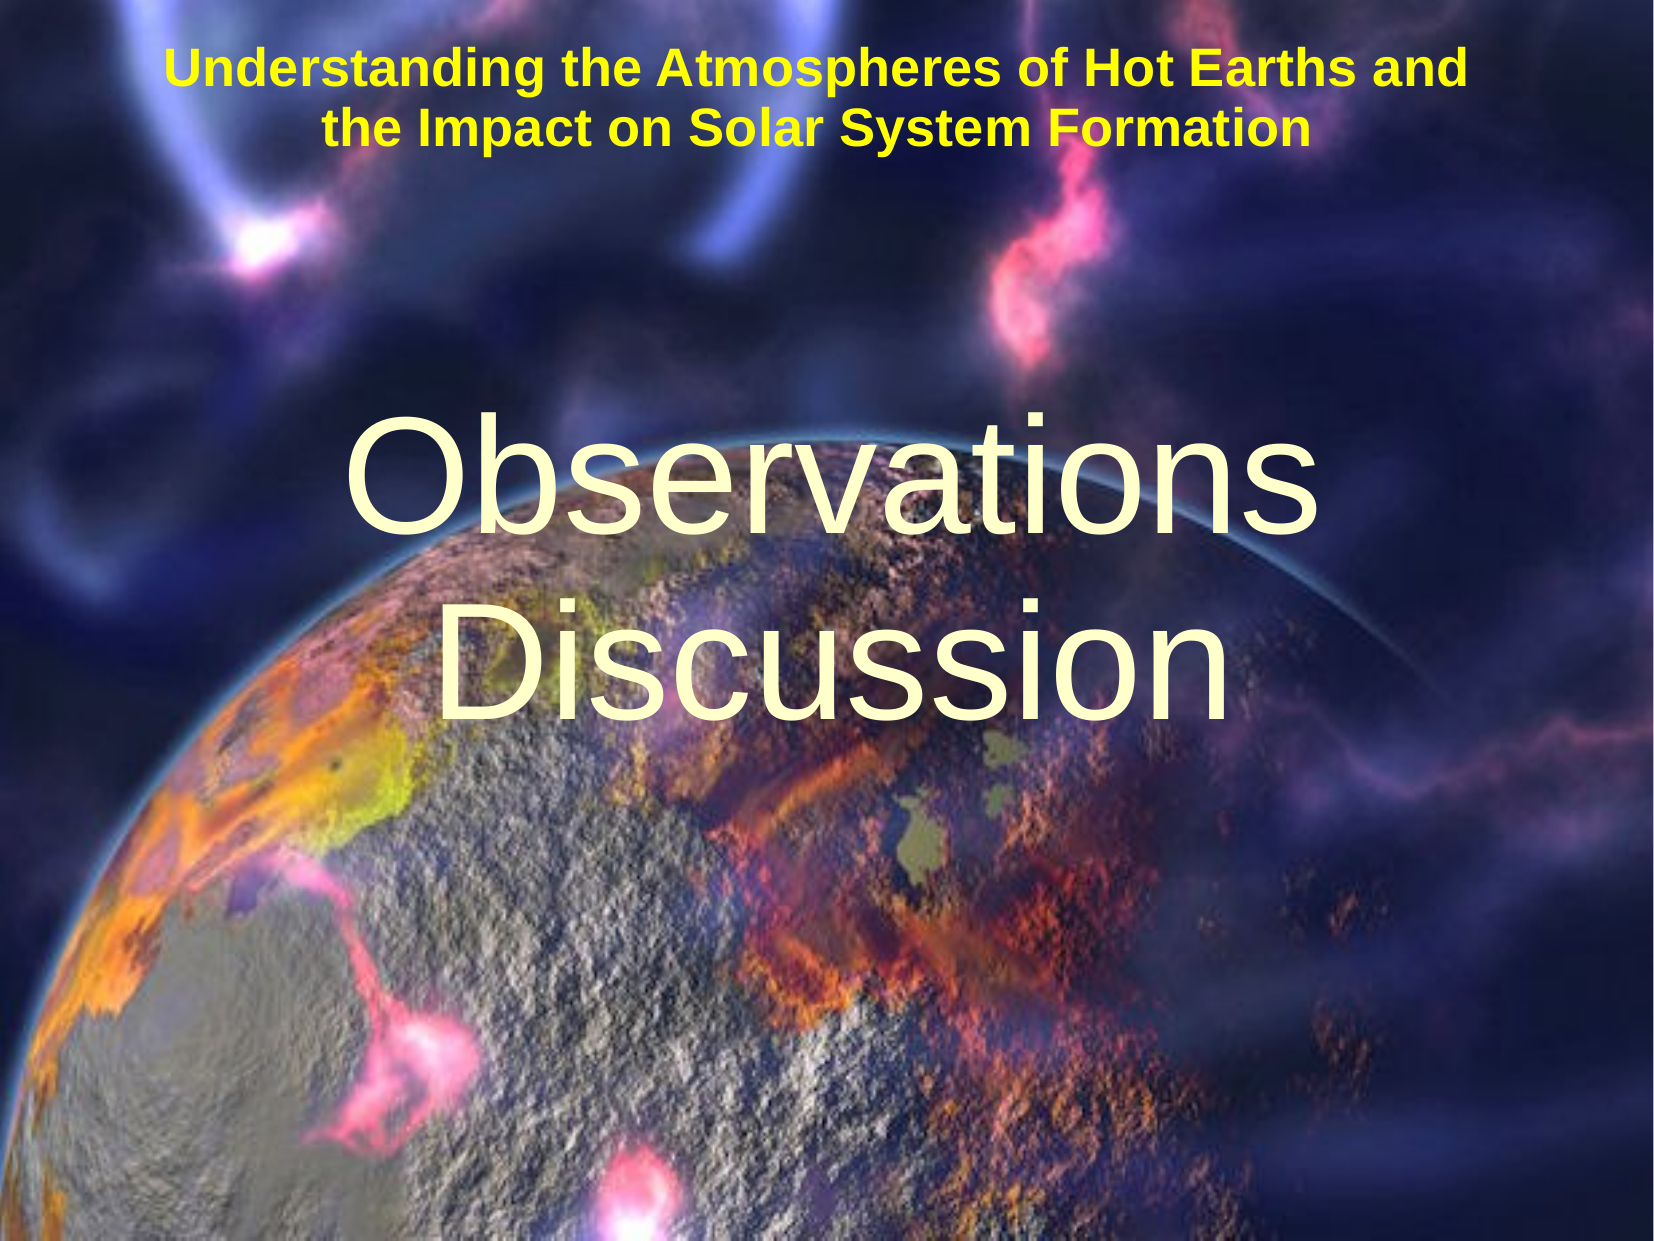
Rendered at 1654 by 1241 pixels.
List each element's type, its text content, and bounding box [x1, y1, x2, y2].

text_box Observations Discussion [120, 375, 1546, 949]
picture [0, 0, 1654, 1241]
text_box Understanding the Atmospheres of Hot Earths and the Impact on Solar System Formation [120, 30, 1516, 166]
